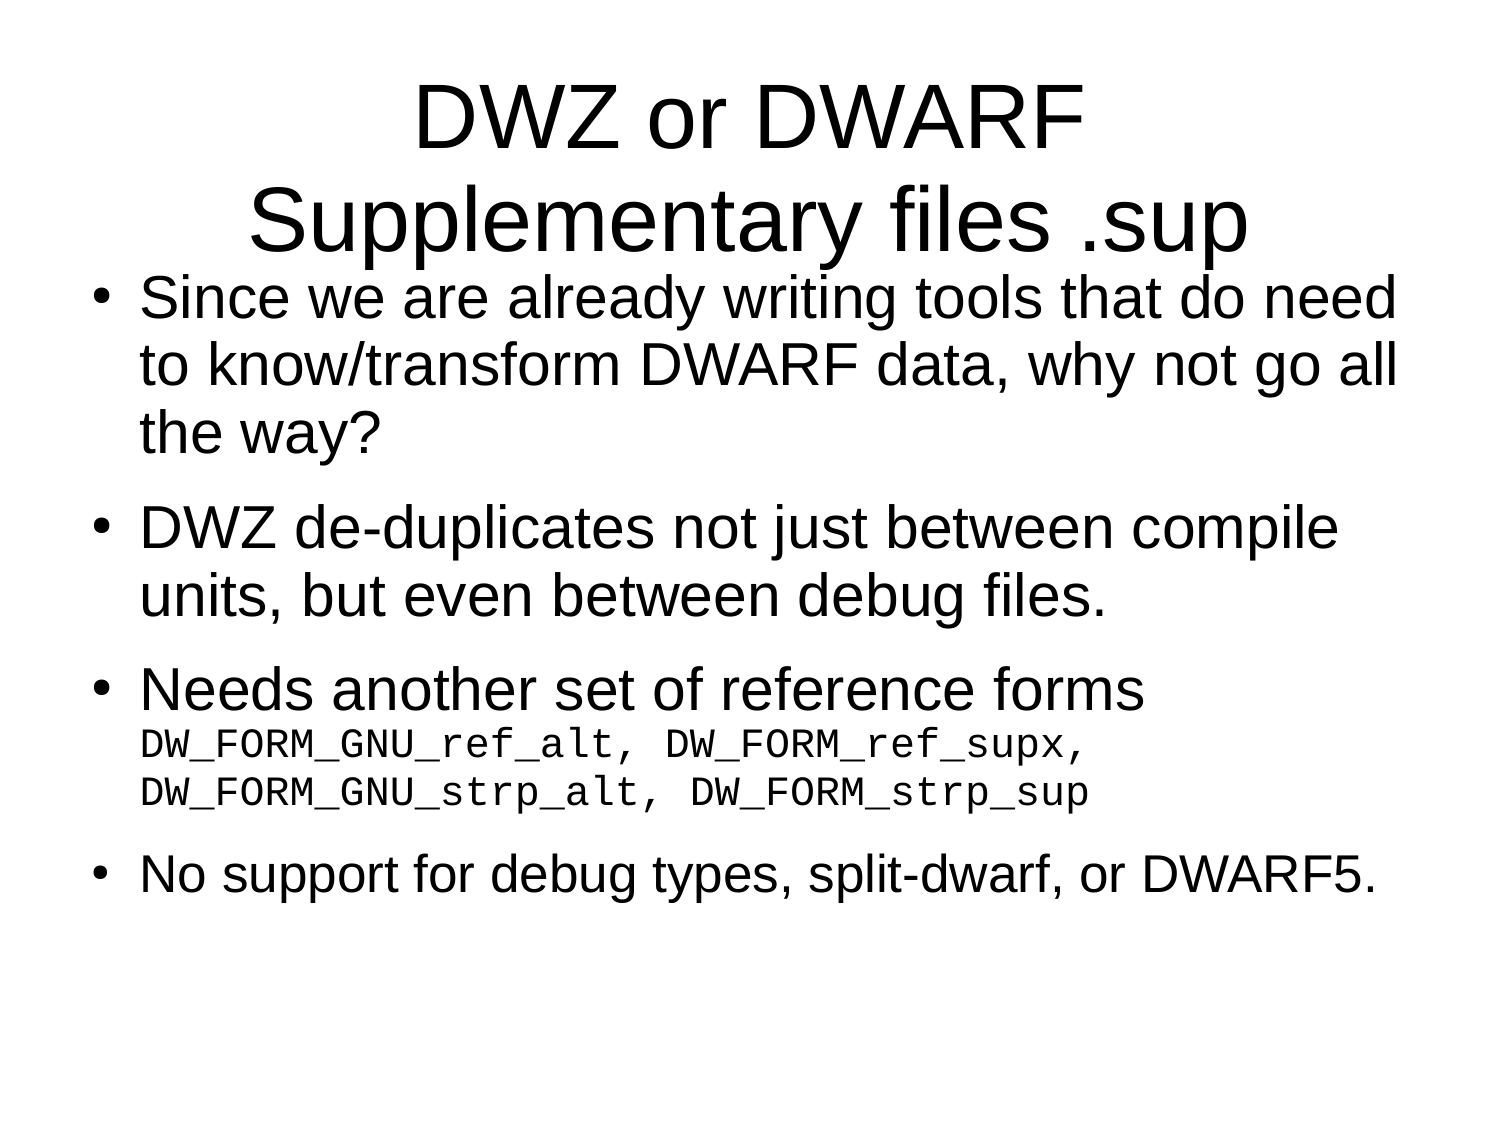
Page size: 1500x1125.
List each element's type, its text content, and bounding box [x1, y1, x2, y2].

title DWZ or DWARF Supplementary files .sup [103, 59, 1397, 263]
list Since we are already writing tools that do need to know/transform DWARF data, why not go all the way? DWZ de-duplicates not just between compile units, but even between debug files. Needs another set of reference forms DW_FORM_GNU_ref_alt, DW_FORM_ref_supx, DW_FORM_GNU_strp_alt, DW_FORM_strp_sup No support for debug types, split-dwarf, or DWARF5. [75, 263, 1425, 916]
